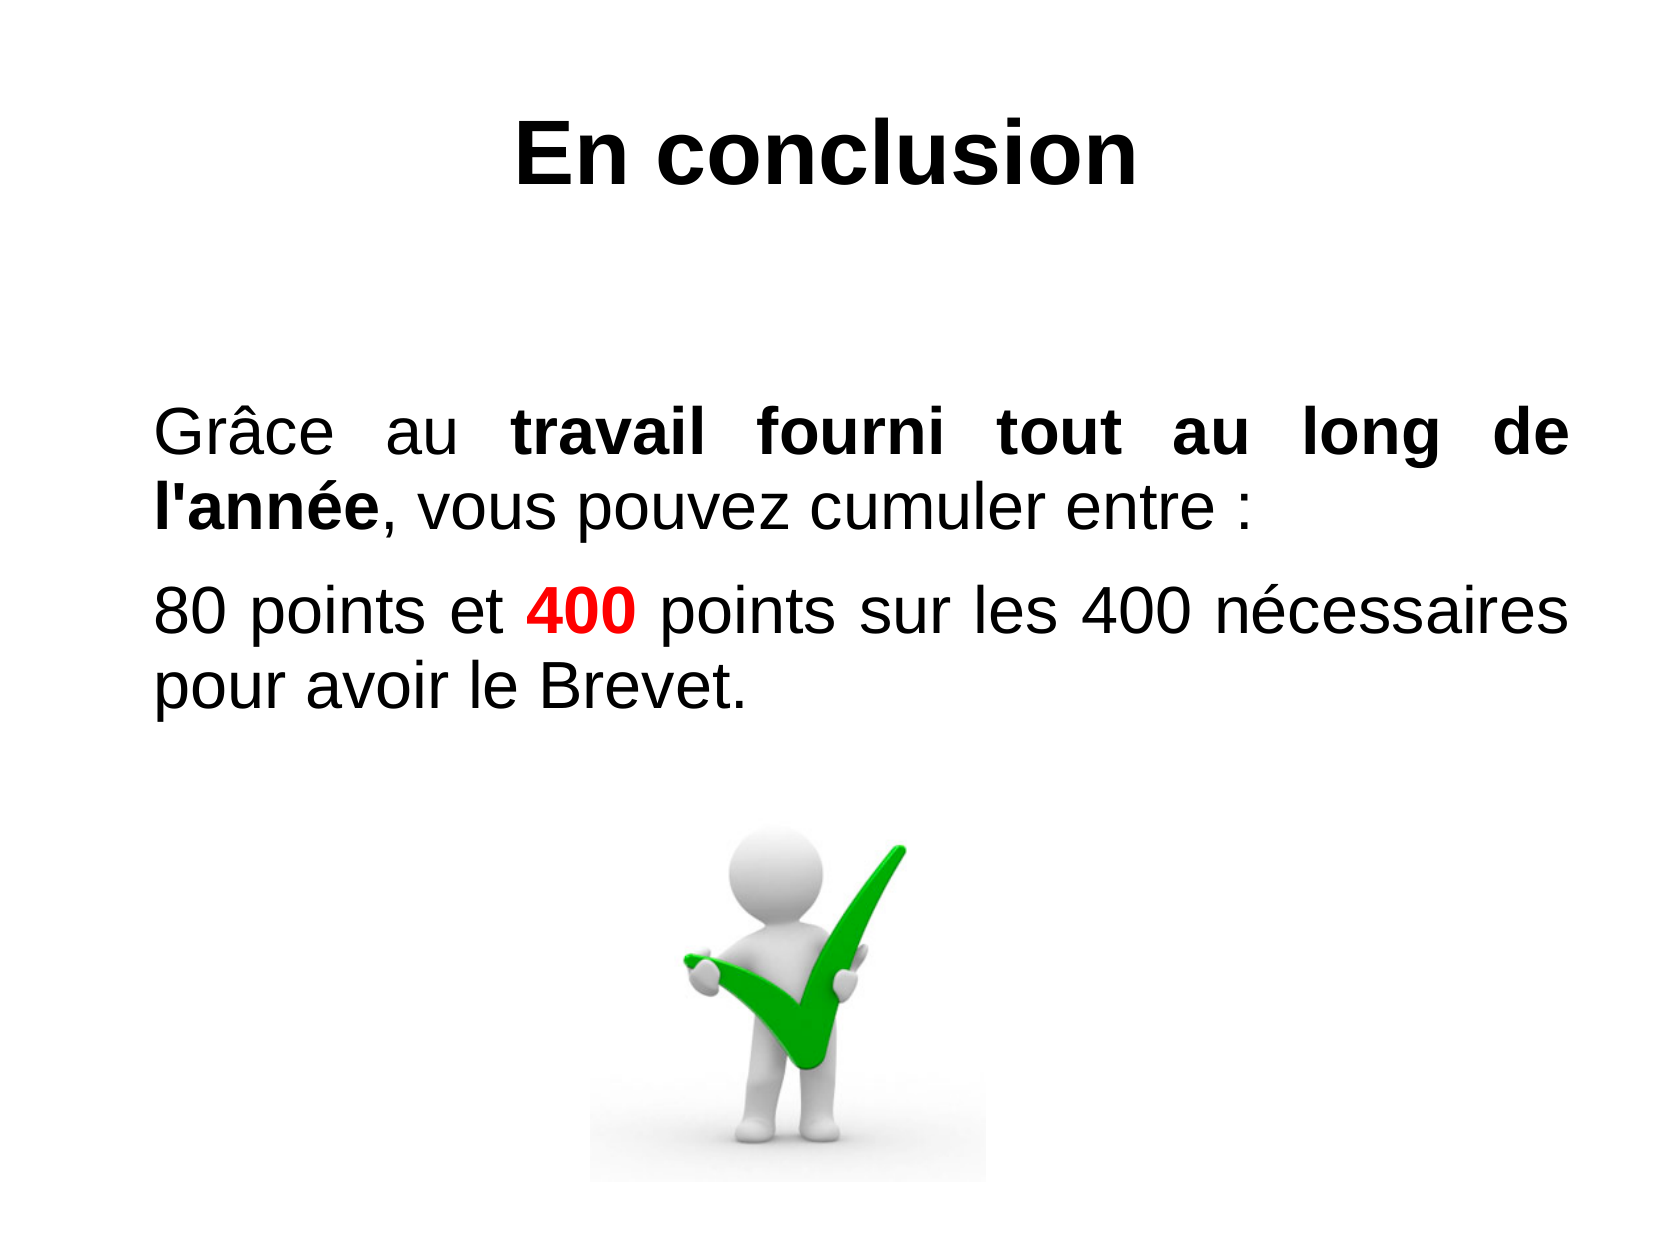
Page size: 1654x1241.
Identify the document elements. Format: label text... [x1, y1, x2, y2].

title En conclusion [82, 49, 1571, 257]
picture [590, 787, 986, 1182]
list Grâce au travail fourni tout au long de l'année, vous pouvez cumuler entre : 80 points et 400 points sur les 400 nécessaires pour avoir le Brevet. [82, 290, 1571, 1109]
